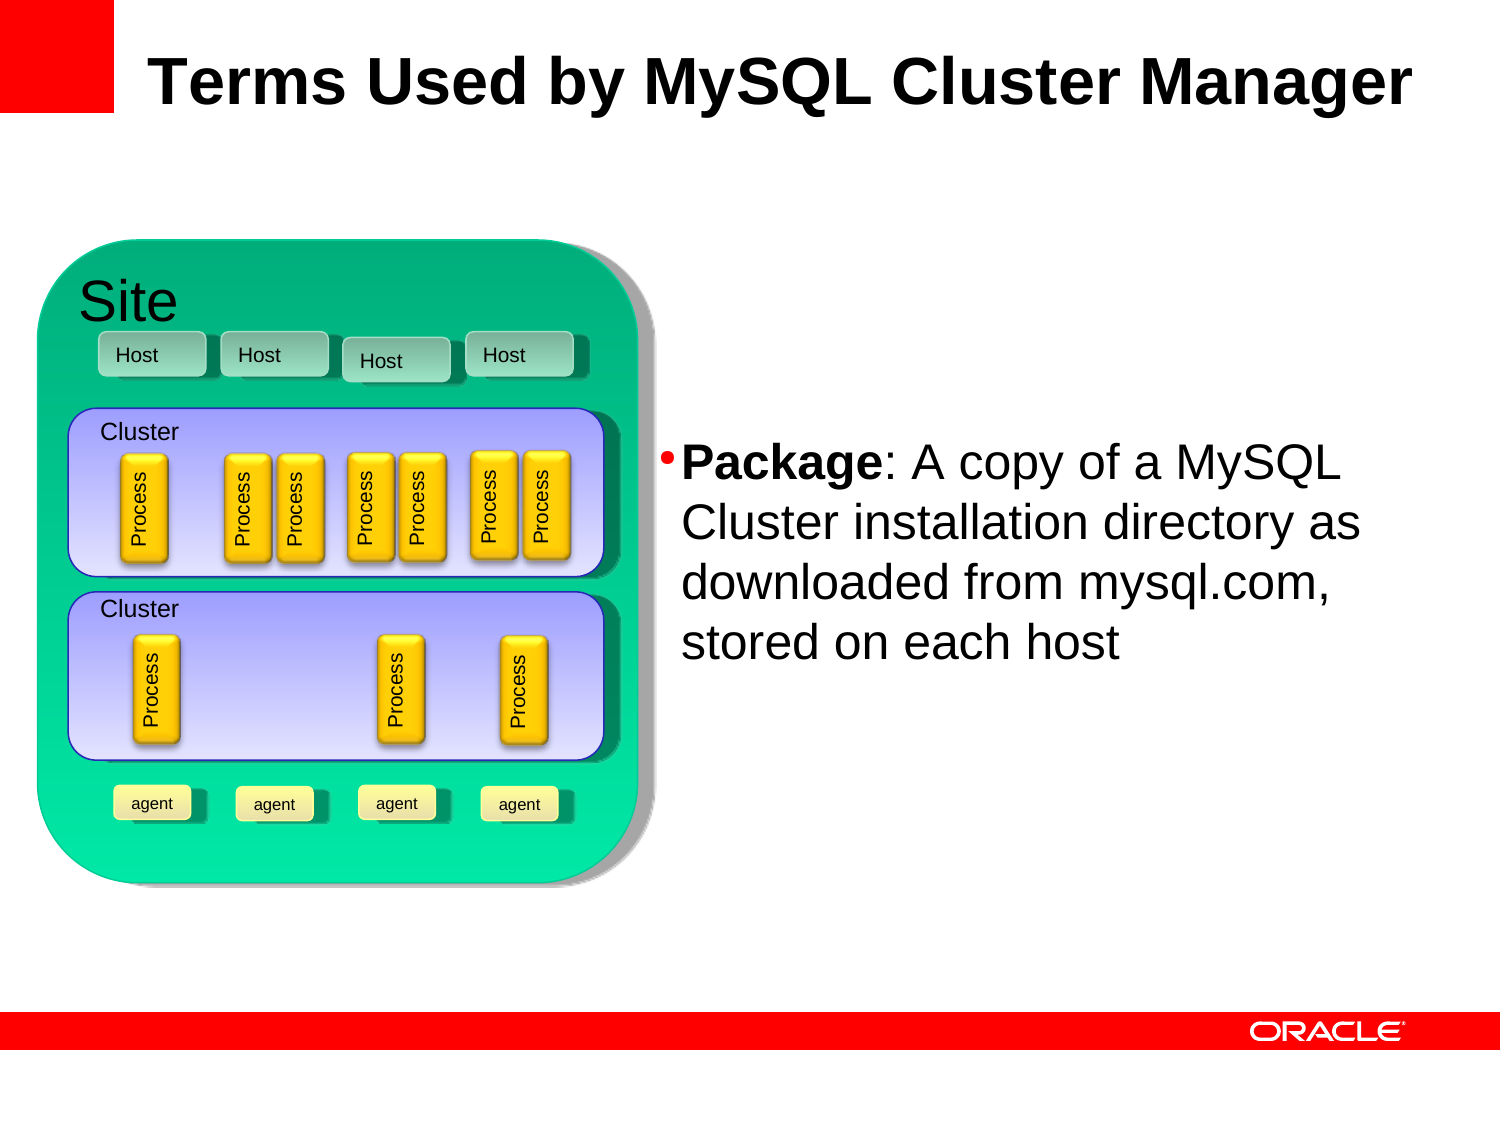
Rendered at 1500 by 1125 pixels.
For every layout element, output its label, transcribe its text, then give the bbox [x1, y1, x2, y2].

text_box Process [519, 454, 560, 560]
text_box Host [466, 331, 574, 376]
picture [459, 444, 582, 576]
picture [109, 448, 180, 579]
text_box Host [342, 337, 451, 382]
text_box Cluster [85, 408, 195, 454]
text_box Cluster [85, 584, 195, 631]
text_box Process [467, 454, 508, 560]
text_box Process [496, 639, 538, 745]
text_box Process [374, 638, 415, 744]
title Terms Used by MySQL Cluster Manager [147, 8, 1463, 119]
text_box Package: A copy of a MySQL Cluster installation directory as downloaded from mysql.com, stored on each host [643, 422, 1432, 677]
text_box Process [221, 457, 262, 563]
text_box agent [236, 786, 313, 821]
text_box Process [273, 457, 314, 563]
text_box Process [395, 455, 437, 561]
text_box Process [343, 455, 385, 561]
text_box Site [64, 255, 195, 341]
picture [122, 631, 192, 760]
text_box Host [221, 331, 329, 376]
picture [213, 446, 458, 579]
text_box Process [117, 457, 158, 563]
picture [0, 1012, 1500, 1050]
text_box [40, 242, 636, 875]
picture [489, 629, 560, 761]
text_box Host [98, 331, 206, 376]
picture [366, 628, 437, 760]
text_box agent [114, 785, 191, 820]
picture [0, 0, 114, 113]
text_box agent [481, 786, 558, 821]
text_box Process [129, 638, 170, 744]
text_box agent [358, 785, 436, 820]
